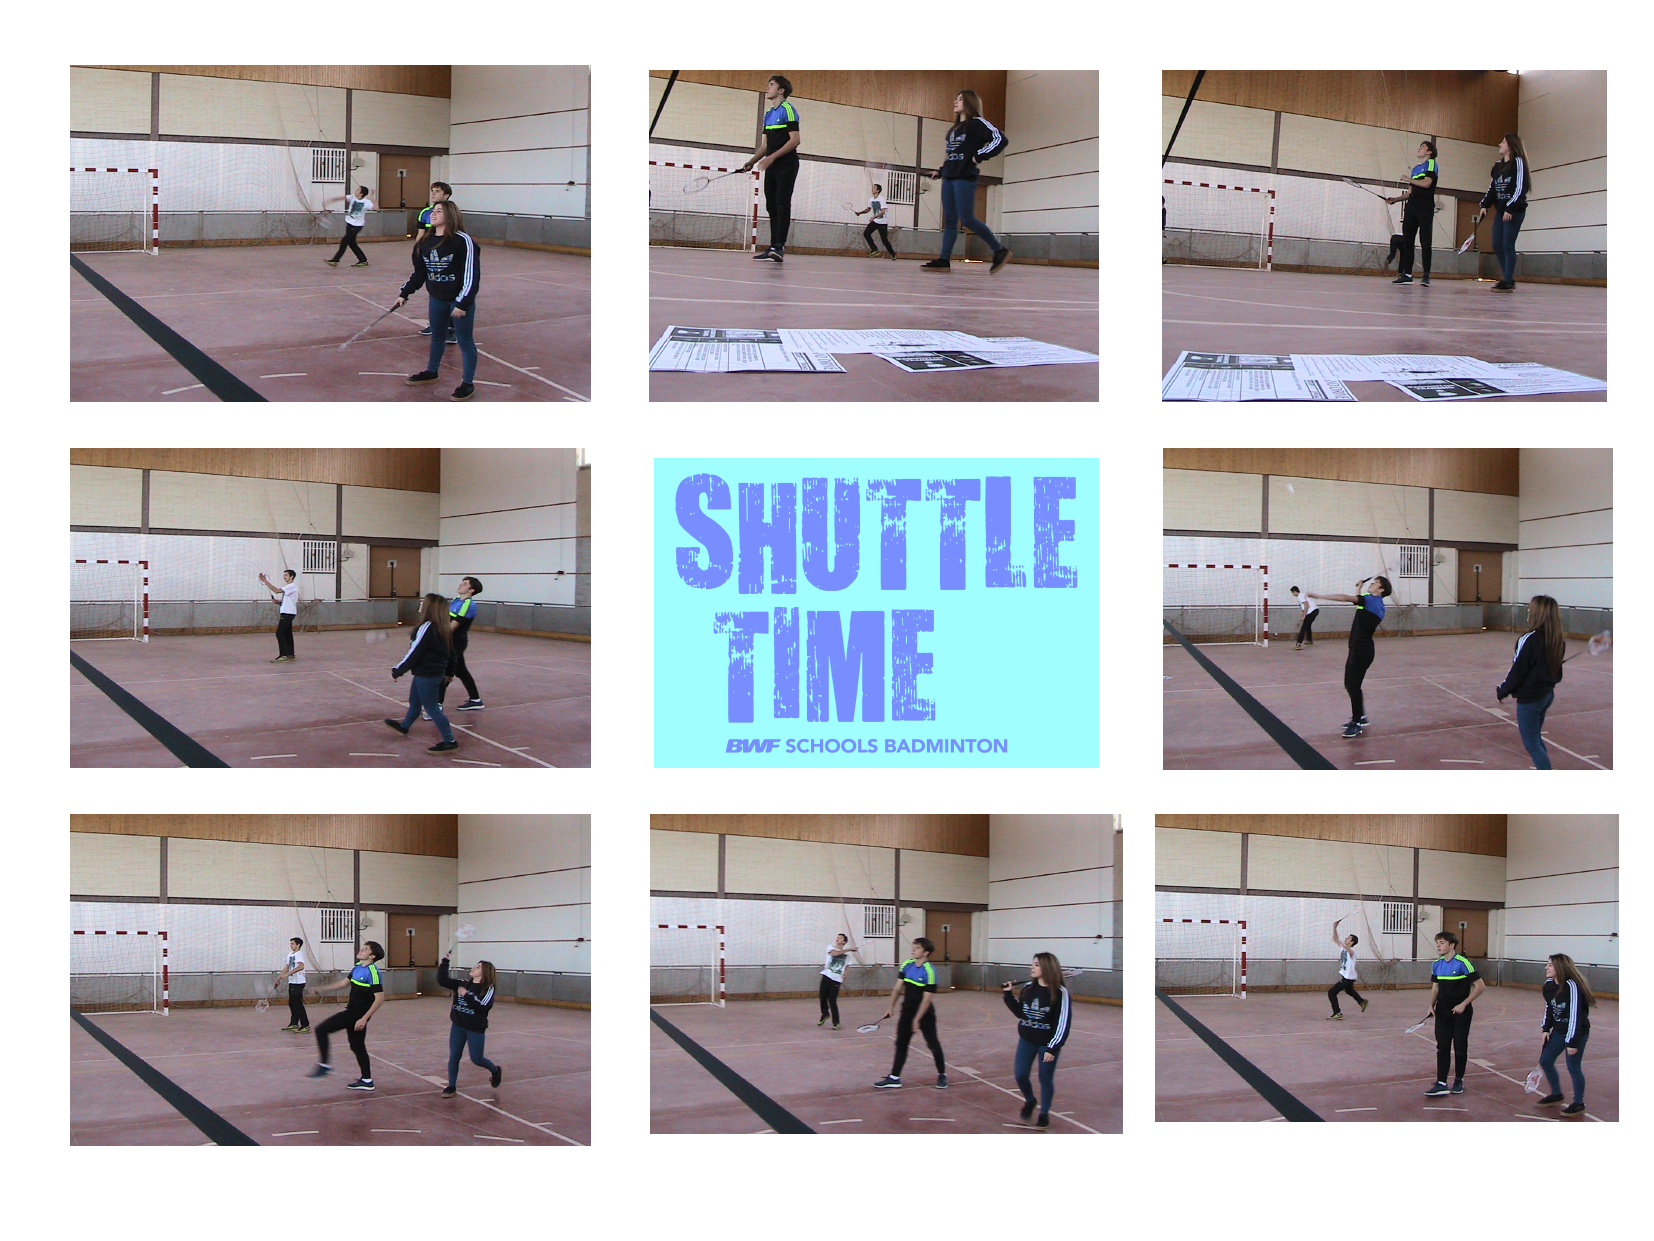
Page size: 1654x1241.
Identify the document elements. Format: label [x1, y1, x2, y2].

picture [654, 458, 1099, 768]
picture [70, 65, 591, 402]
picture [70, 448, 591, 768]
picture [70, 814, 591, 1146]
picture [1162, 70, 1607, 402]
picture [1163, 448, 1613, 770]
picture [649, 70, 1099, 402]
picture [650, 814, 1123, 1134]
picture [1155, 814, 1619, 1123]
